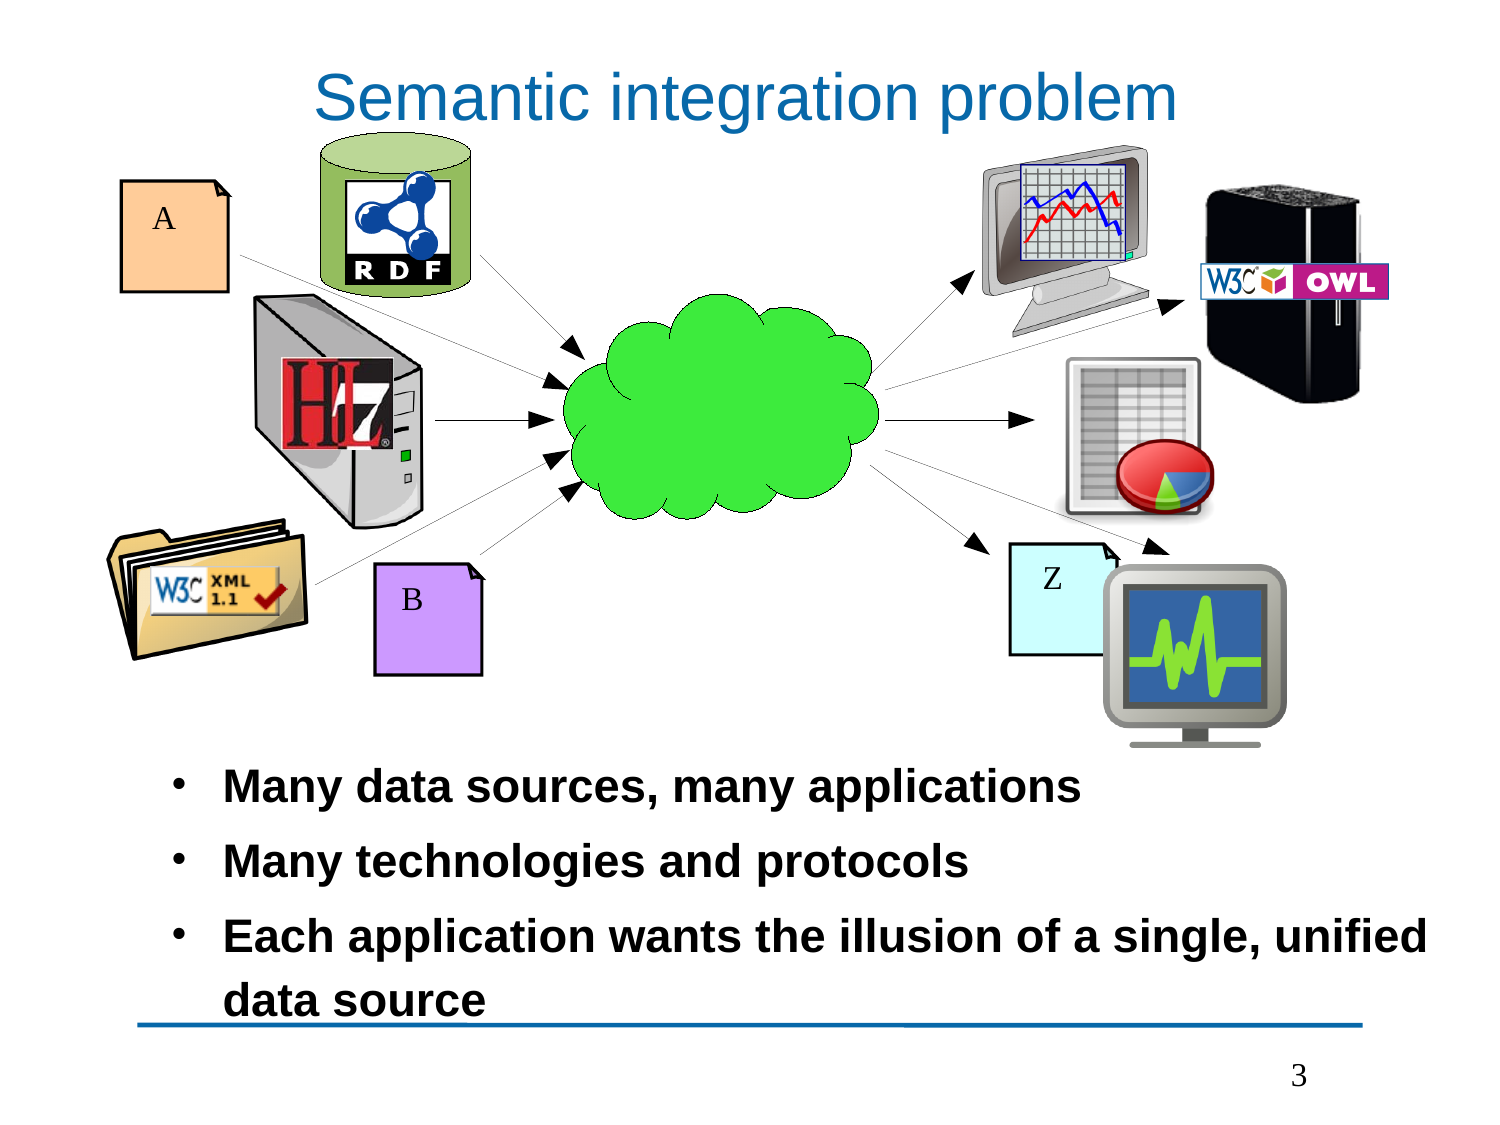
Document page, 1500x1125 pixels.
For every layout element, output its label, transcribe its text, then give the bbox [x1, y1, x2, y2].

list Many data sources, many applications Many technologies and protocols Each application wants the illusion of a single, unified data source [142, 705, 1500, 1035]
picture [1103, 564, 1287, 748]
title Semantic integration problem [70, 19, 1423, 142]
text_box Z [1027, 547, 1078, 605]
text_box [320, 154, 354, 230]
picture [102, 171, 546, 685]
text_box [563, 294, 879, 520]
text_box [1010, 543, 1117, 655]
text_box A [137, 187, 192, 244]
picture [1052, 512, 1088, 526]
text_box [121, 180, 229, 292]
picture [1006, 308, 1176, 355]
picture [1052, 157, 1389, 526]
text_box B [386, 569, 439, 626]
text_box [438, 156, 471, 230]
picture [962, 141, 1176, 355]
text_box [375, 564, 482, 676]
